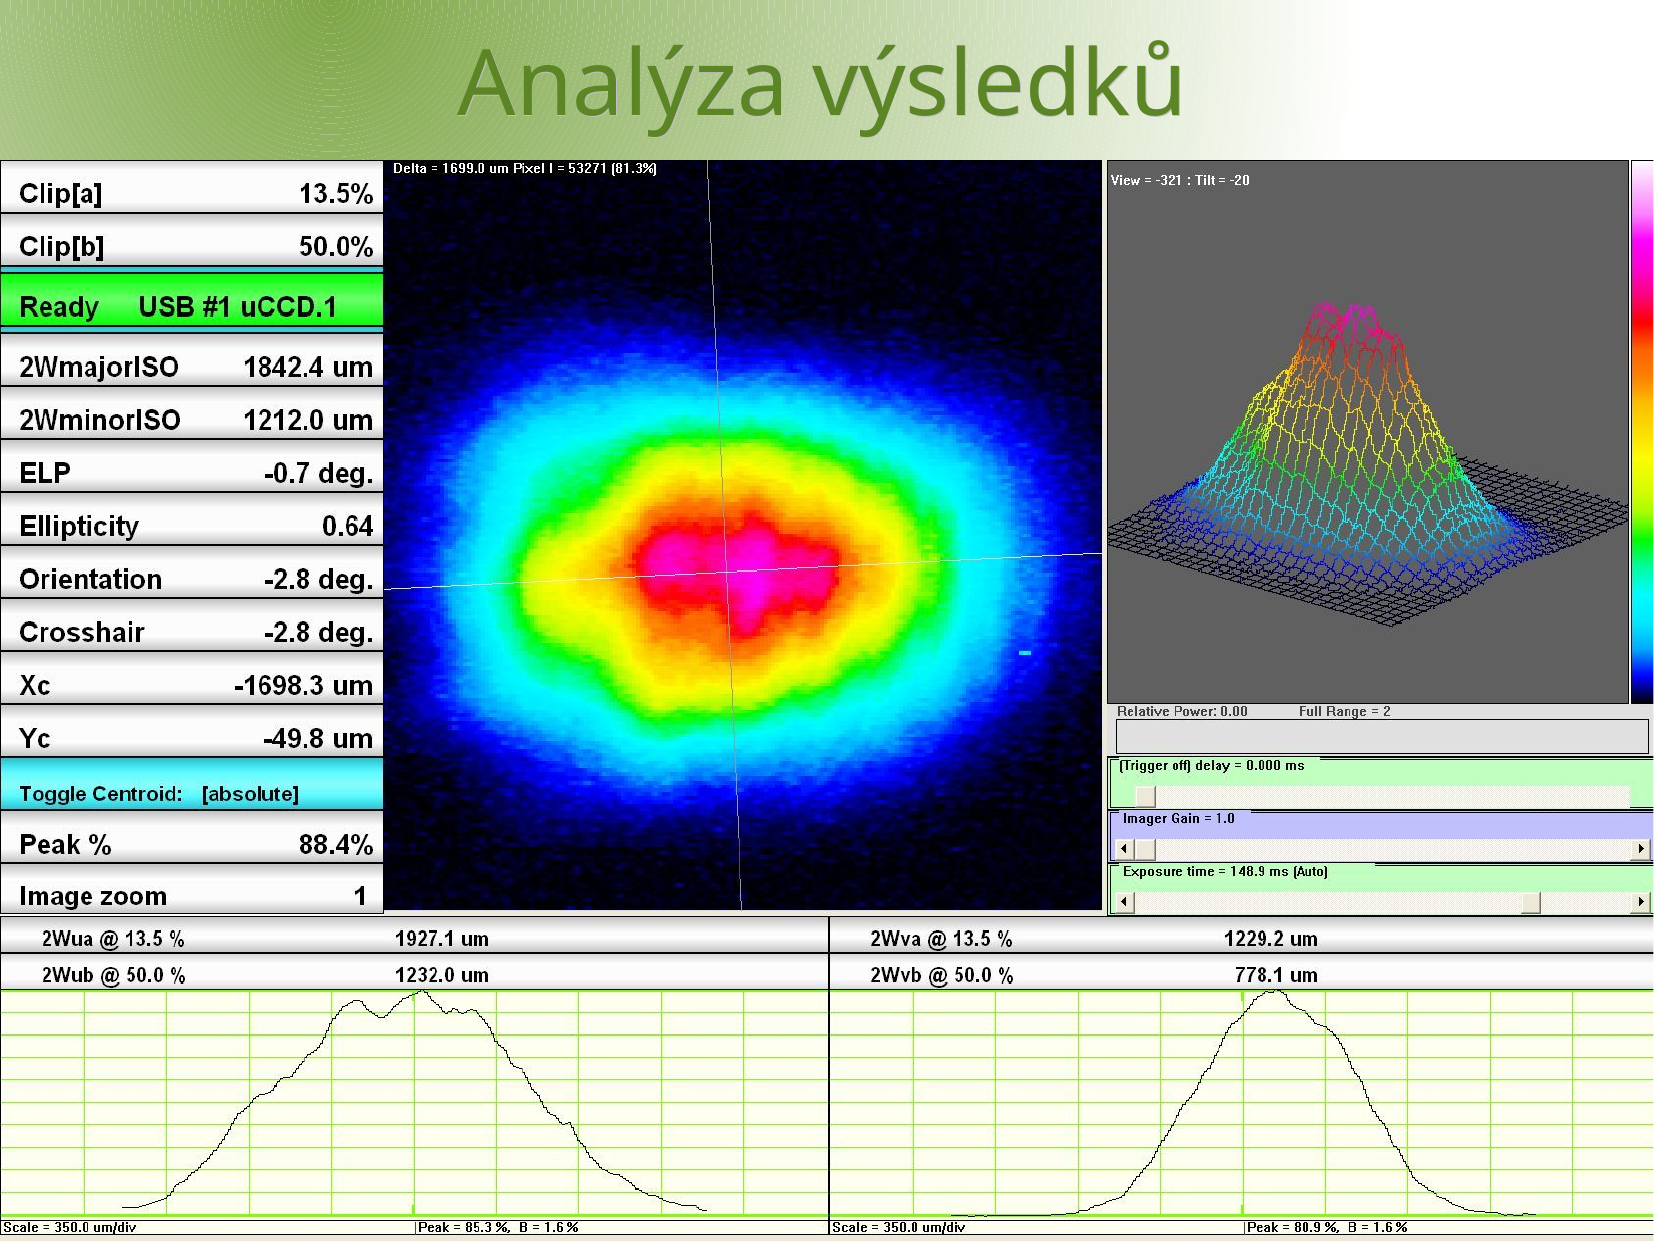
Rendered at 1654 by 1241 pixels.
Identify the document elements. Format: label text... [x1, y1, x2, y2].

title Analýza výsledků [116, 0, 1529, 160]
picture [0, 160, 1654, 1241]
